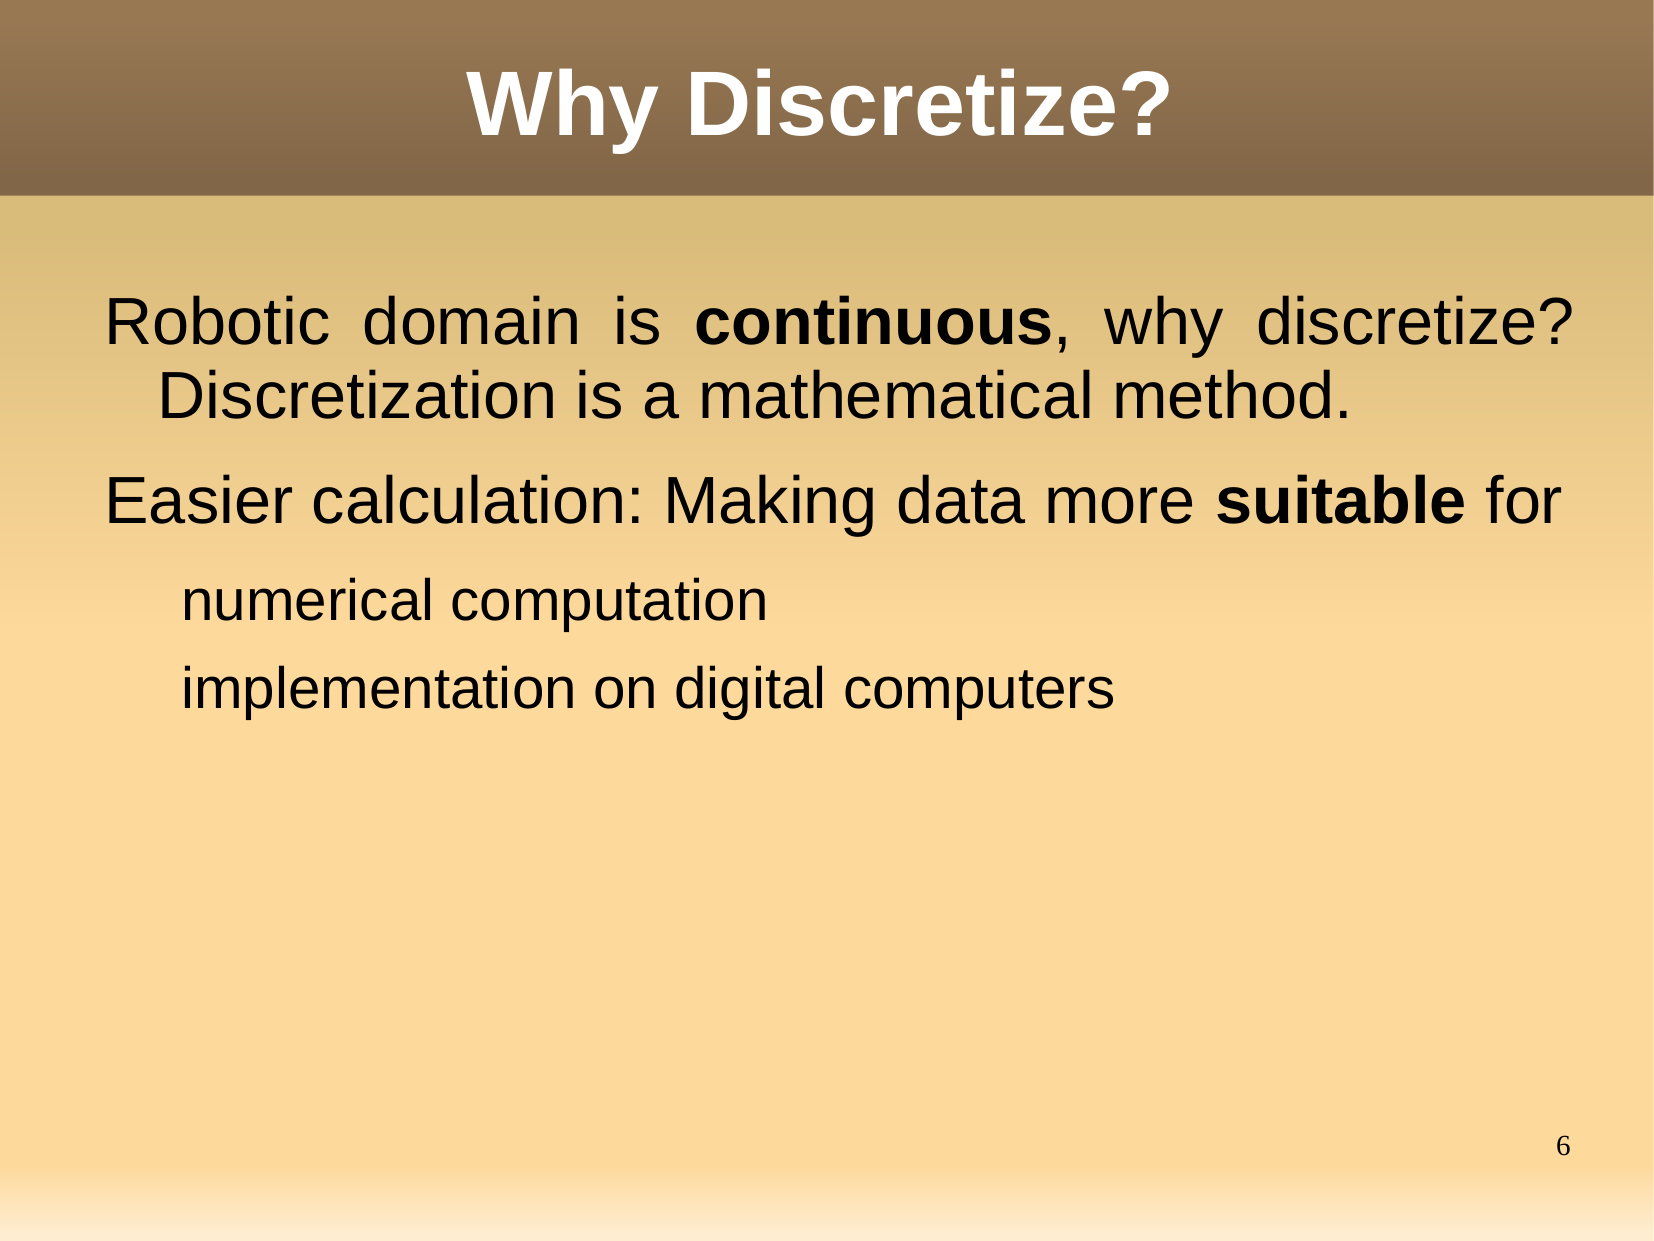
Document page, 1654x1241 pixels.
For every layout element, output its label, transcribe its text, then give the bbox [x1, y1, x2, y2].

picture [0, 0, 1654, 1241]
list Robotic domain is continuous, why discretize? Discretization is a mathematical method. Easier calculation: Making data more suitable for numerical computation implementation on digital computers [86, 283, 1576, 1088]
title Why Discretize? [76, 7, 1565, 200]
